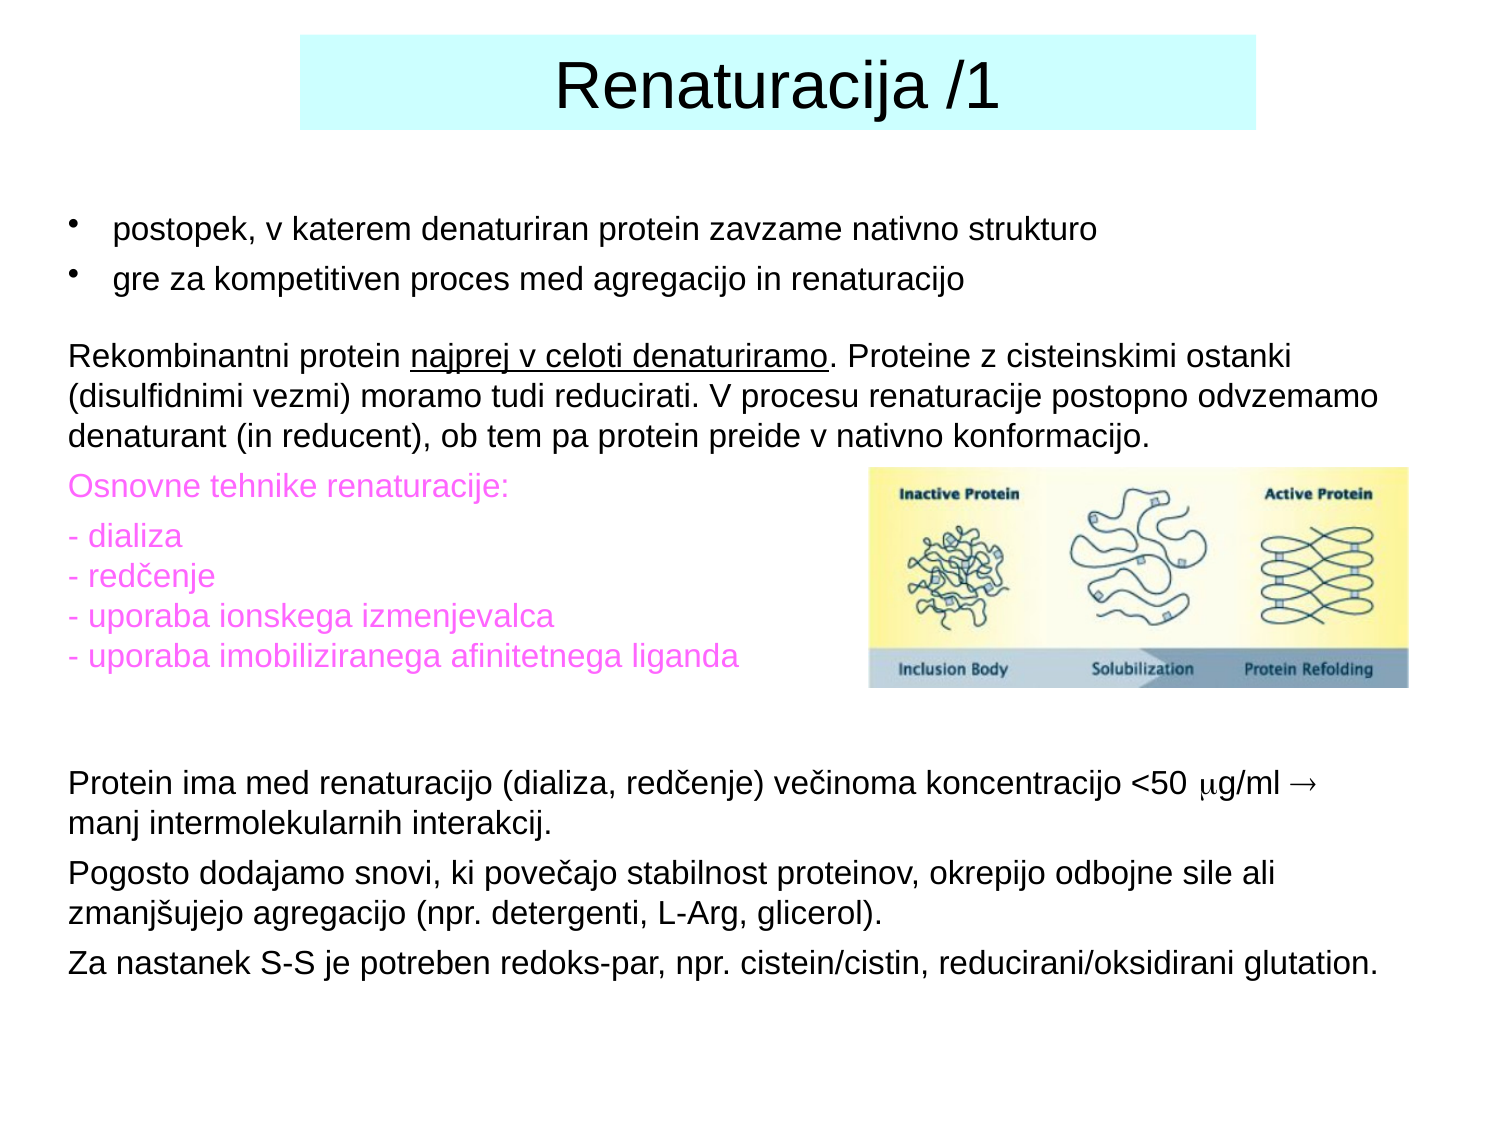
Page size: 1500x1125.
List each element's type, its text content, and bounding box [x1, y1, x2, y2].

picture [868, 467, 1409, 688]
text_box postopek, v katerem denaturiran protein zavzame nativno strukturo gre za kompetitiven proces med agregacijo in renaturacijo Rekombinantni protein najprej v celoti denaturiramo. Proteine z cisteinskimi ostanki (disulfidnimi vezmi) moramo tudi reducirati. V procesu renaturacije postopno odvzemamo denaturant (in reducent), ob tem pa protein preide v nativno konformacijo. Osnovne tehnike renaturacije: - dializa - redčenje - uporaba ionskega izmenjevalca - uporaba imobiliziranega afinitetnega liganda Protein ima med renaturacijo (dializa, redčenje) večinoma koncentracijo <50 mg/ml  manj intermolekularnih interakcij. Pogosto dodajamo snovi, ki povečajo stabilnost proteinov, okrepijo odbojne sile ali zmanjšujejo agregacijo (npr. detergenti, L-Arg, glicerol). Za nastanek S-S je potreben redoks-par, npr. cistein/cistin, reducirani/oksidirani glutation. [53, 199, 1471, 1074]
text_box Renaturacija /1 [300, 34, 1257, 130]
